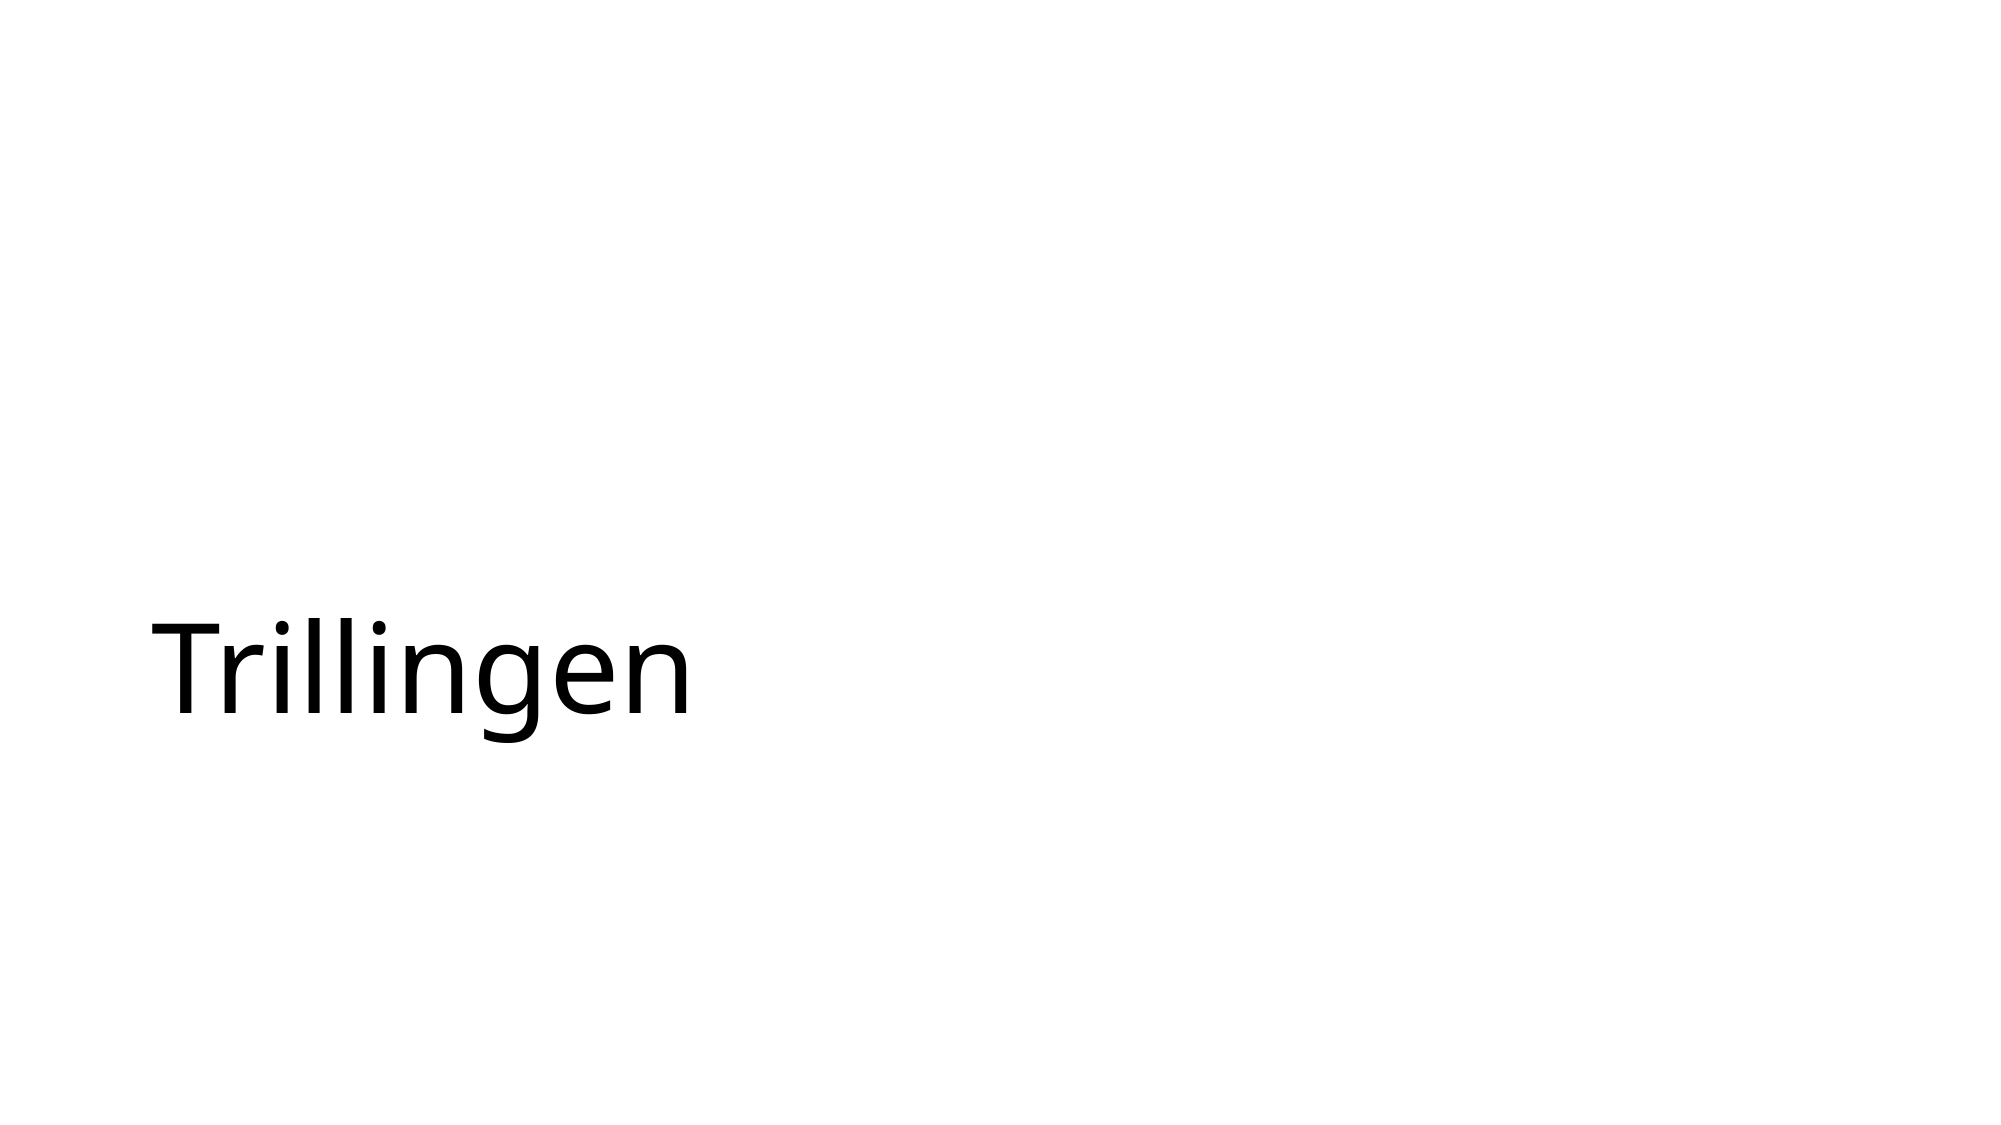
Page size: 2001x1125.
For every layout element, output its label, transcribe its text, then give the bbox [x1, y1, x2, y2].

title Trillingen [136, 280, 1862, 749]
